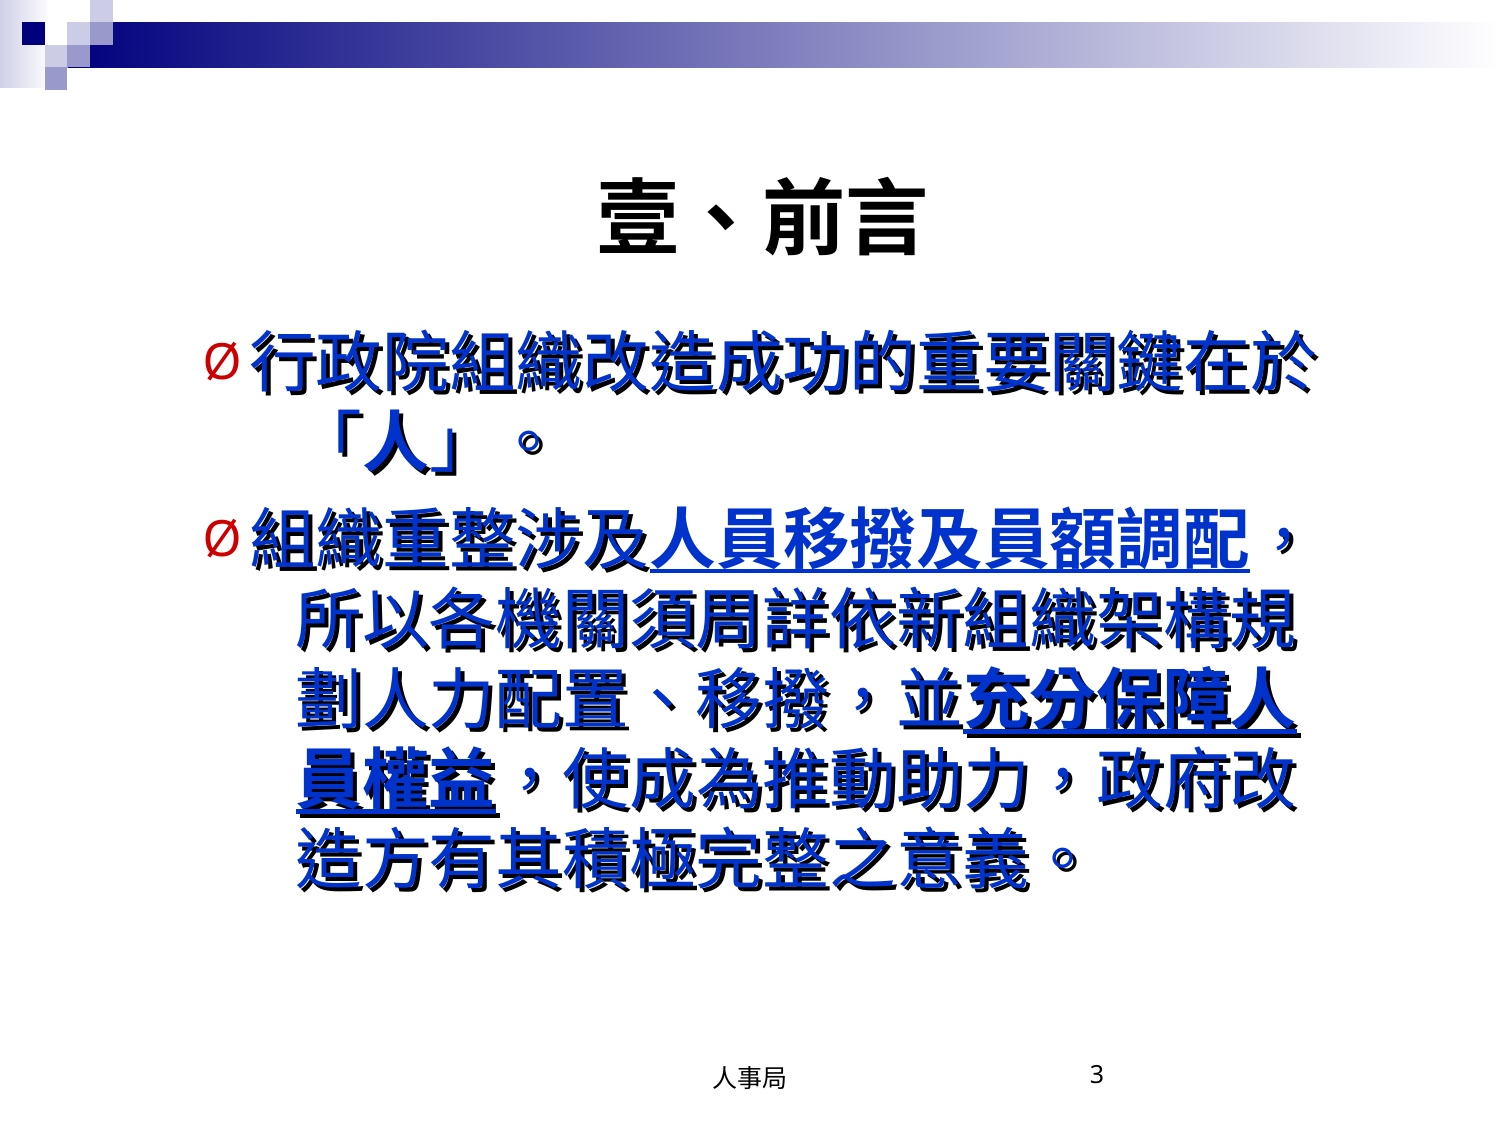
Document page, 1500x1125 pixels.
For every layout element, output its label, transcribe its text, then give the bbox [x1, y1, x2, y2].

list 行政院組織改造成功的重要關鍵在於「人」。 組織重整涉及人員移撥及員額調配，所以各機關須周詳依新組織架構規劃人力配置、移撥，並充分保障人員權益，使成為推動助力，政府改造方有其積極完整之意義。 [187, 312, 1375, 913]
title 壹、前言 [87, 155, 1438, 276]
text_box 人事局 [512, 1025, 988, 1101]
text_box [1074, 1025, 1426, 1101]
